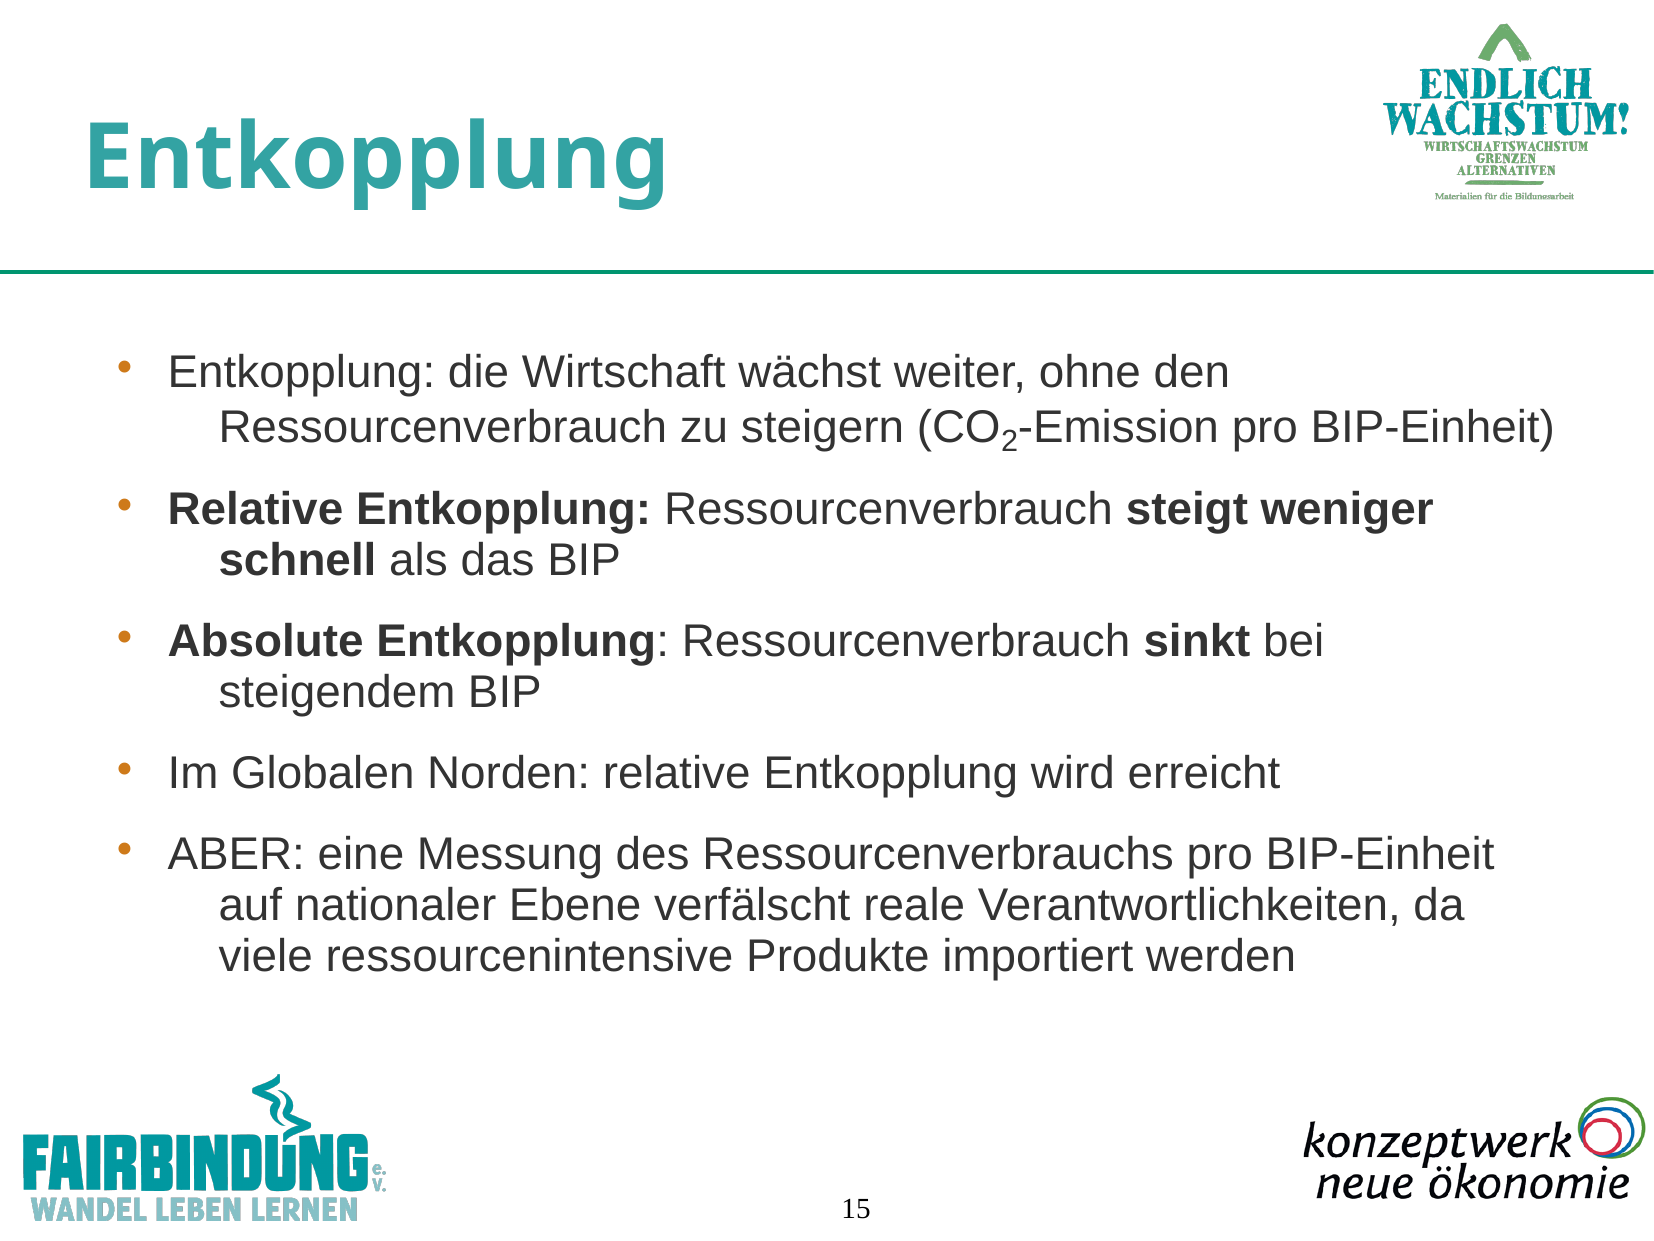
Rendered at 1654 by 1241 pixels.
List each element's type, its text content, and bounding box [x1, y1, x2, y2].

picture [23, 1074, 386, 1221]
picture [1382, 23, 1630, 201]
picture [1291, 1081, 1654, 1235]
text_box Entkopplung: die Wirtschaft wächst weiter, ohne den Ressourcenverbrauch zu steigern (CO2-Emission pro BIP-Einheit) Relative Entkopplung: Ressourcenverbrauch steigt weniger schnell als das BIP Absolute Entkopplung: Ressourcenverbrauch sinkt bei steigendem BIP Im Globalen Norden: relative Entkopplung wird erreicht ABER: eine Messung des Ressourcenverbrauchs pro BIP-Einheit auf nationaler Ebene verfälscht reale Verantwortlichkeiten, da viele ressourcenintensive Produkte importiert werden [82, 342, 1571, 1193]
title Entkopplung [82, 49, 1571, 257]
